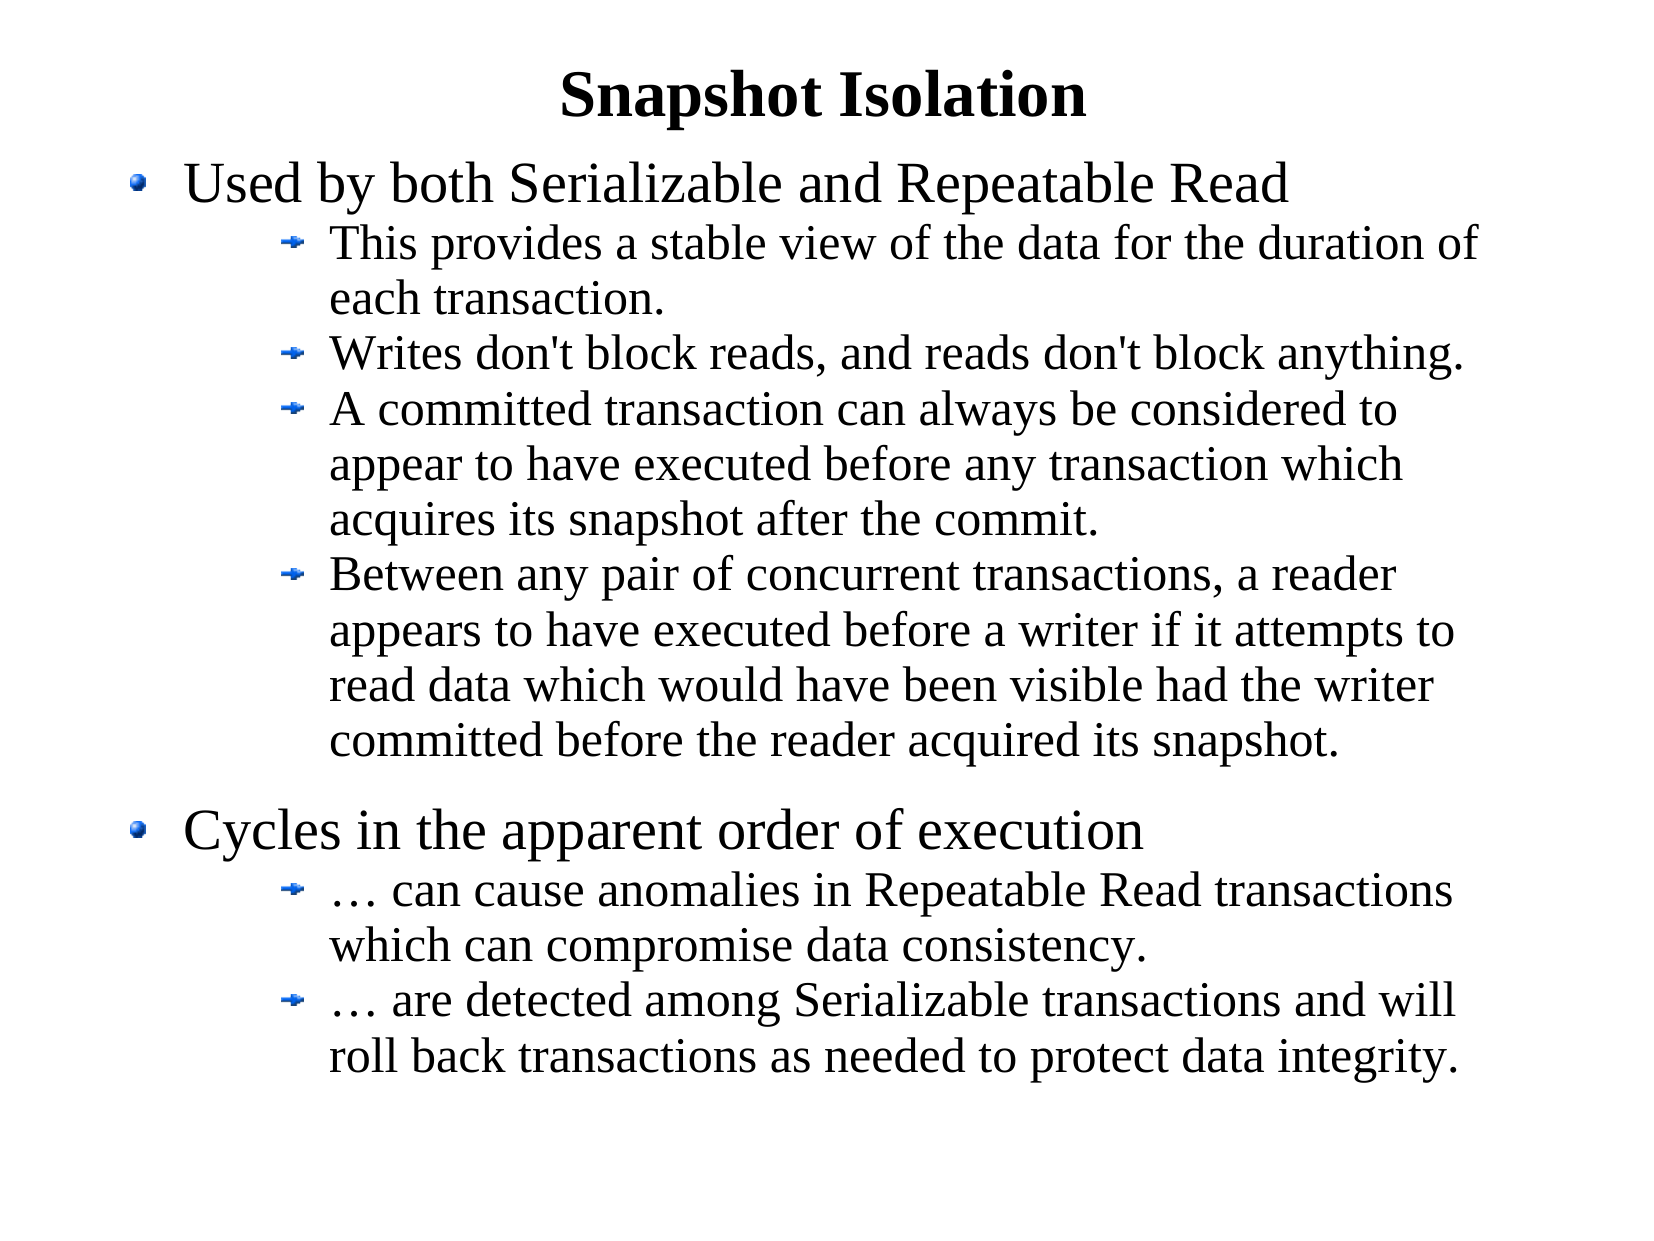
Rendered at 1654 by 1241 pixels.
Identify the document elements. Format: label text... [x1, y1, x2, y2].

title Snapshot Isolation [112, 37, 1535, 150]
list Used by both Serializable and Repeatable Read This provides a stable view of the data for the duration of each transaction. Writes don't block reads, and reads don't block anything. A committed transaction can always be considered to appear to have executed before any transaction which acquires its snapshot after the commit. Between any pair of concurrent transactions, a reader appears to have executed before a writer if it attempts to read data which would have been visible had the writer committed before the reader acquired its snapshot. Cycles in the apparent order of execution … can cause anomalies in Repeatable Read transactions which can compromise data consistency. … are detected among Serializable transactions and will roll back transactions as needed to protect data integrity. [112, 150, 1536, 1201]
